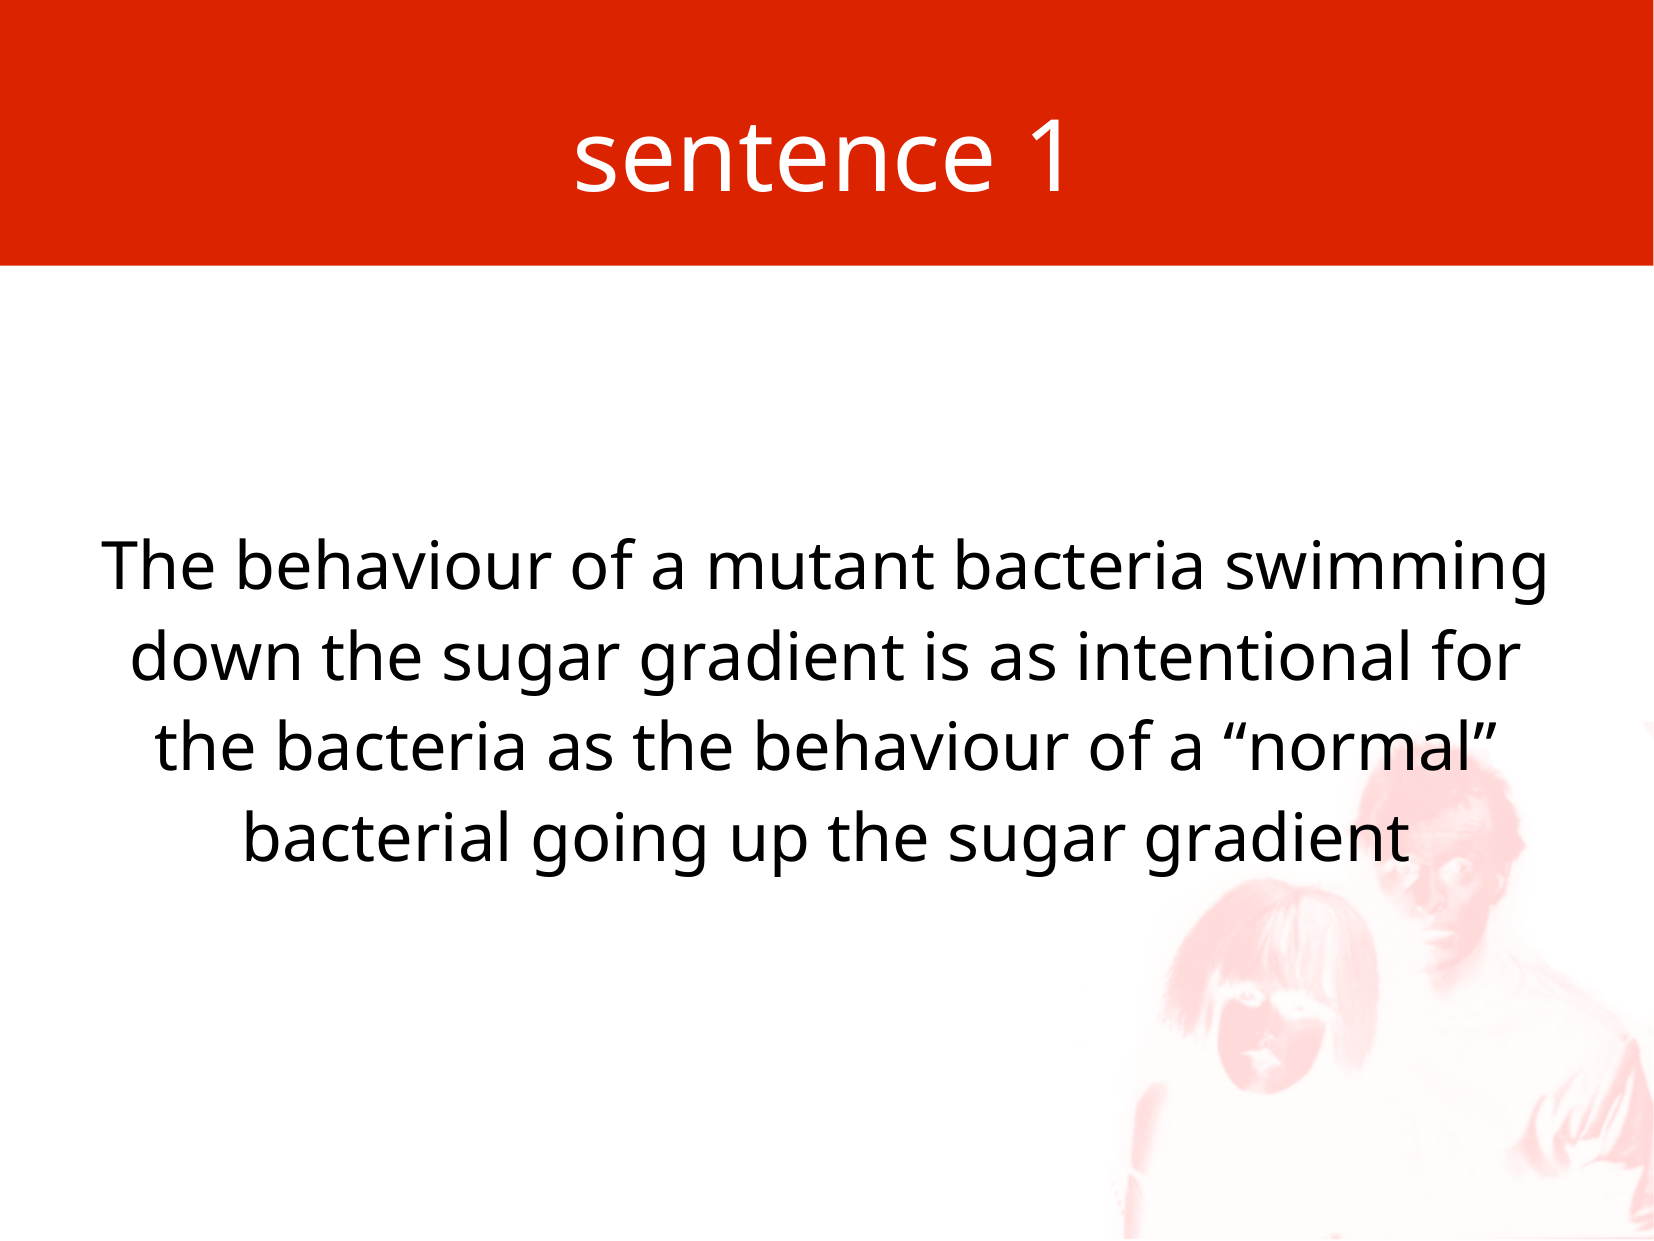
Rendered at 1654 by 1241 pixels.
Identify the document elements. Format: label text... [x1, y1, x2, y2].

subtitle The behaviour of a mutant bacteria swimming down the sugar gradient is as intentional for the bacteria as the behaviour of a “normal” bacterial going up the sugar gradient [82, 290, 1571, 1109]
picture [0, 266, 1654, 1241]
title sentence 1 [82, 49, 1571, 257]
text_box [0, 0, 1654, 266]
